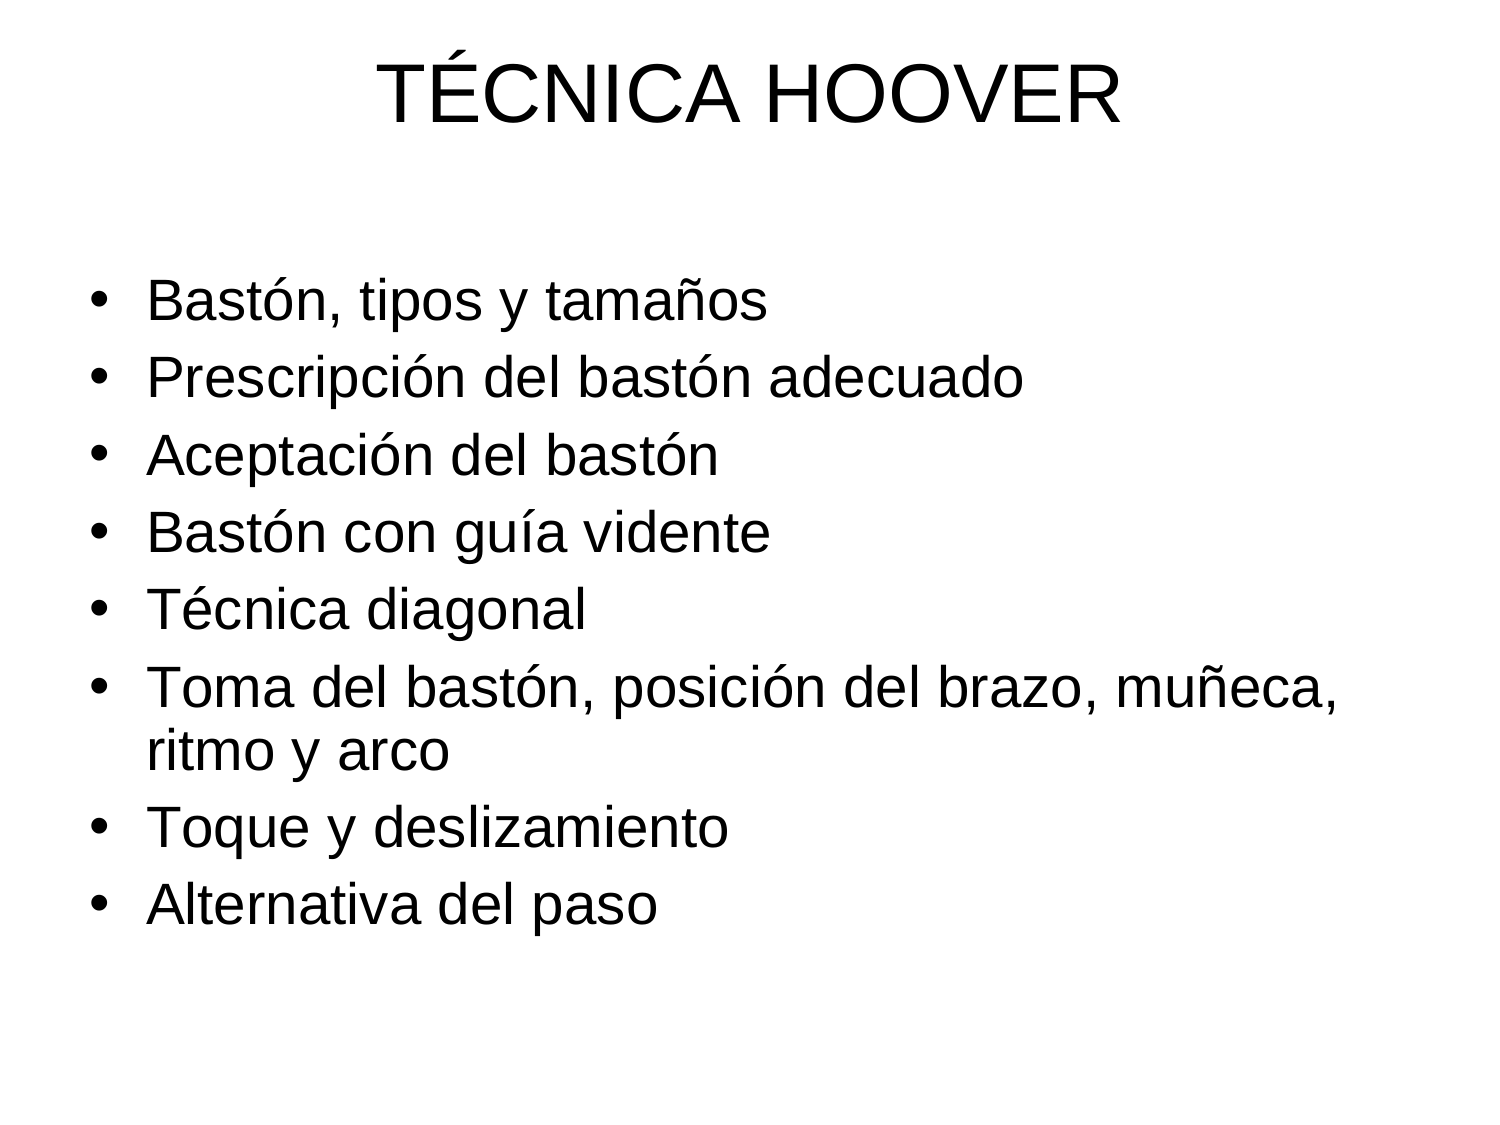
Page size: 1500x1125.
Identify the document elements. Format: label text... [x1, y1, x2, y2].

list Bastón, tipos y tamaños Prescripción del bastón adecuado Aceptación del bastón Bastón con guía vidente Técnica diagonal Toma del bastón, posición del brazo, muñeca, ritmo y arco Toque y deslizamiento Alternativa del paso [75, 262, 1426, 1005]
title TÉCNICA HOOVER [75, 45, 1426, 233]
